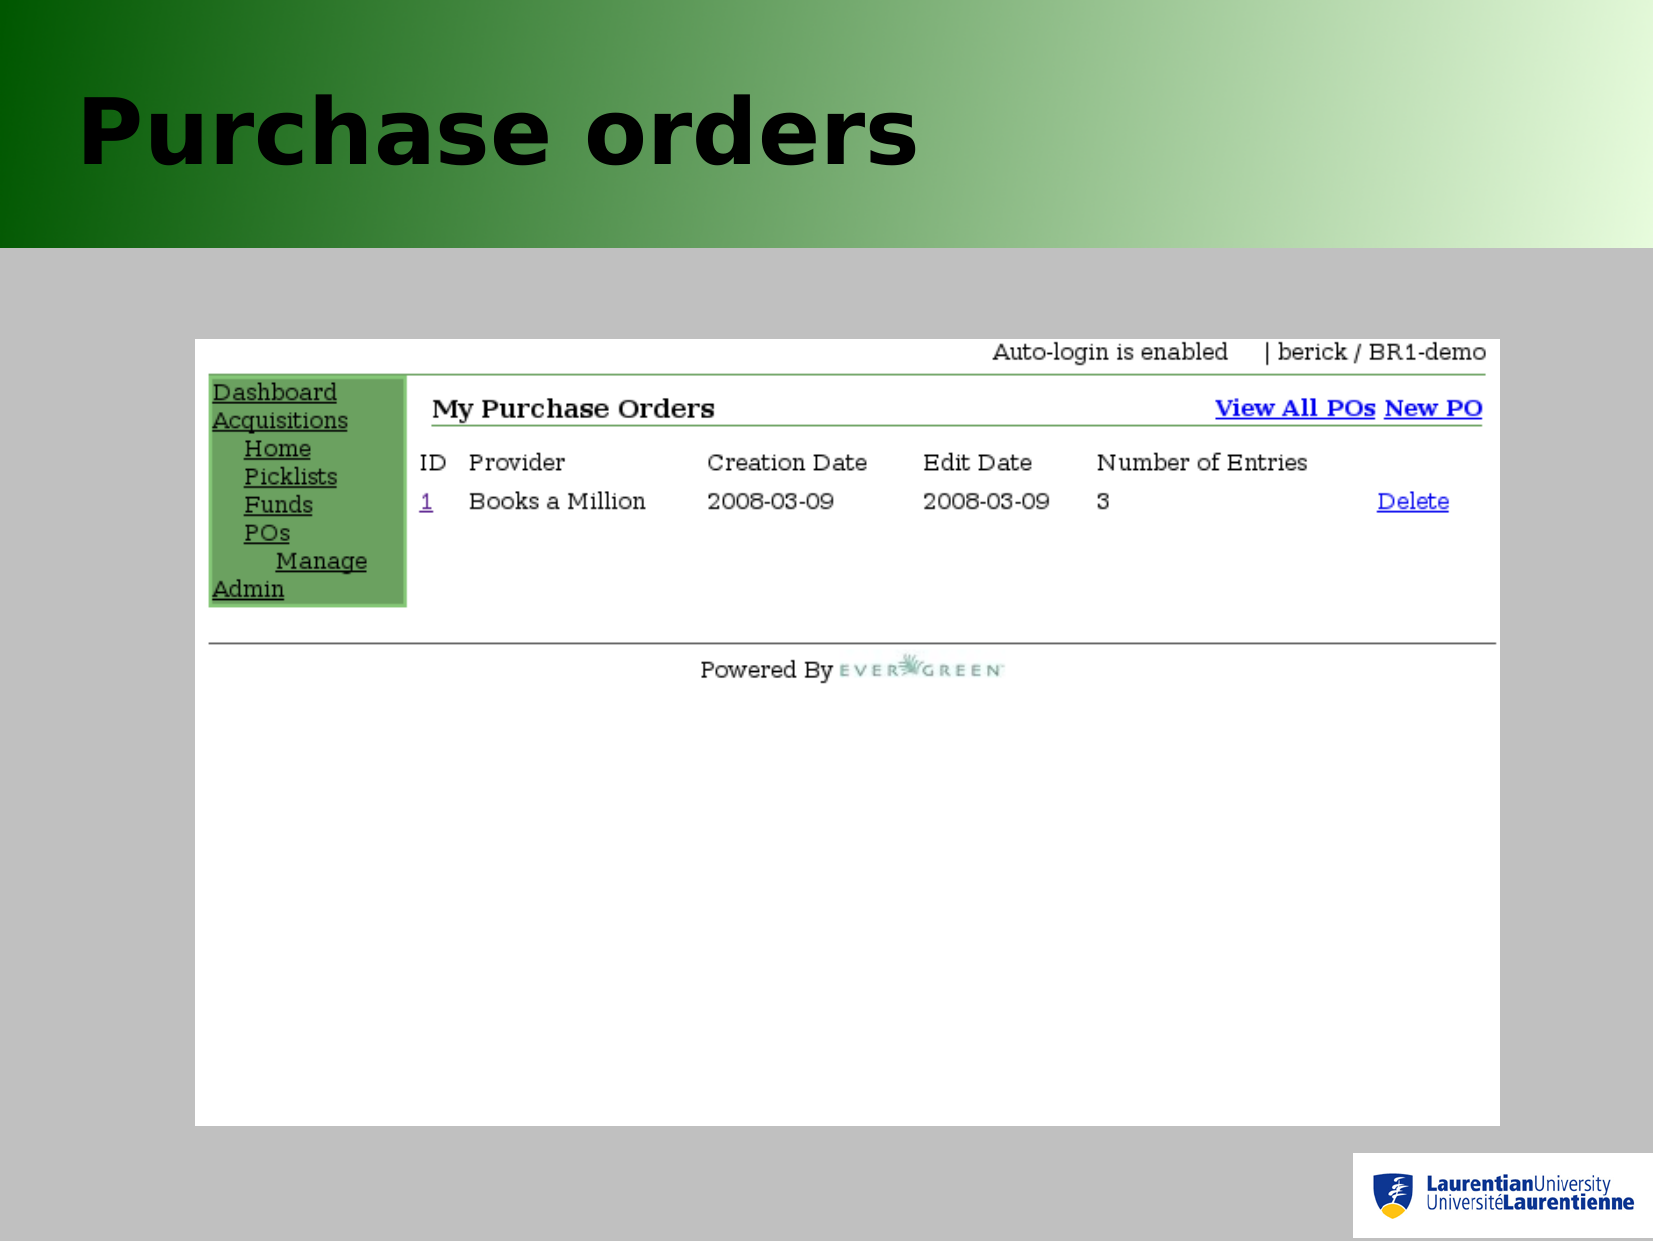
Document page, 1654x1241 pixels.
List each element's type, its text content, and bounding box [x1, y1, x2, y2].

title Purchase orders [76, 29, 1565, 237]
picture [1353, 1153, 1653, 1238]
picture [195, 339, 1500, 1126]
picture [0, 0, 1653, 248]
